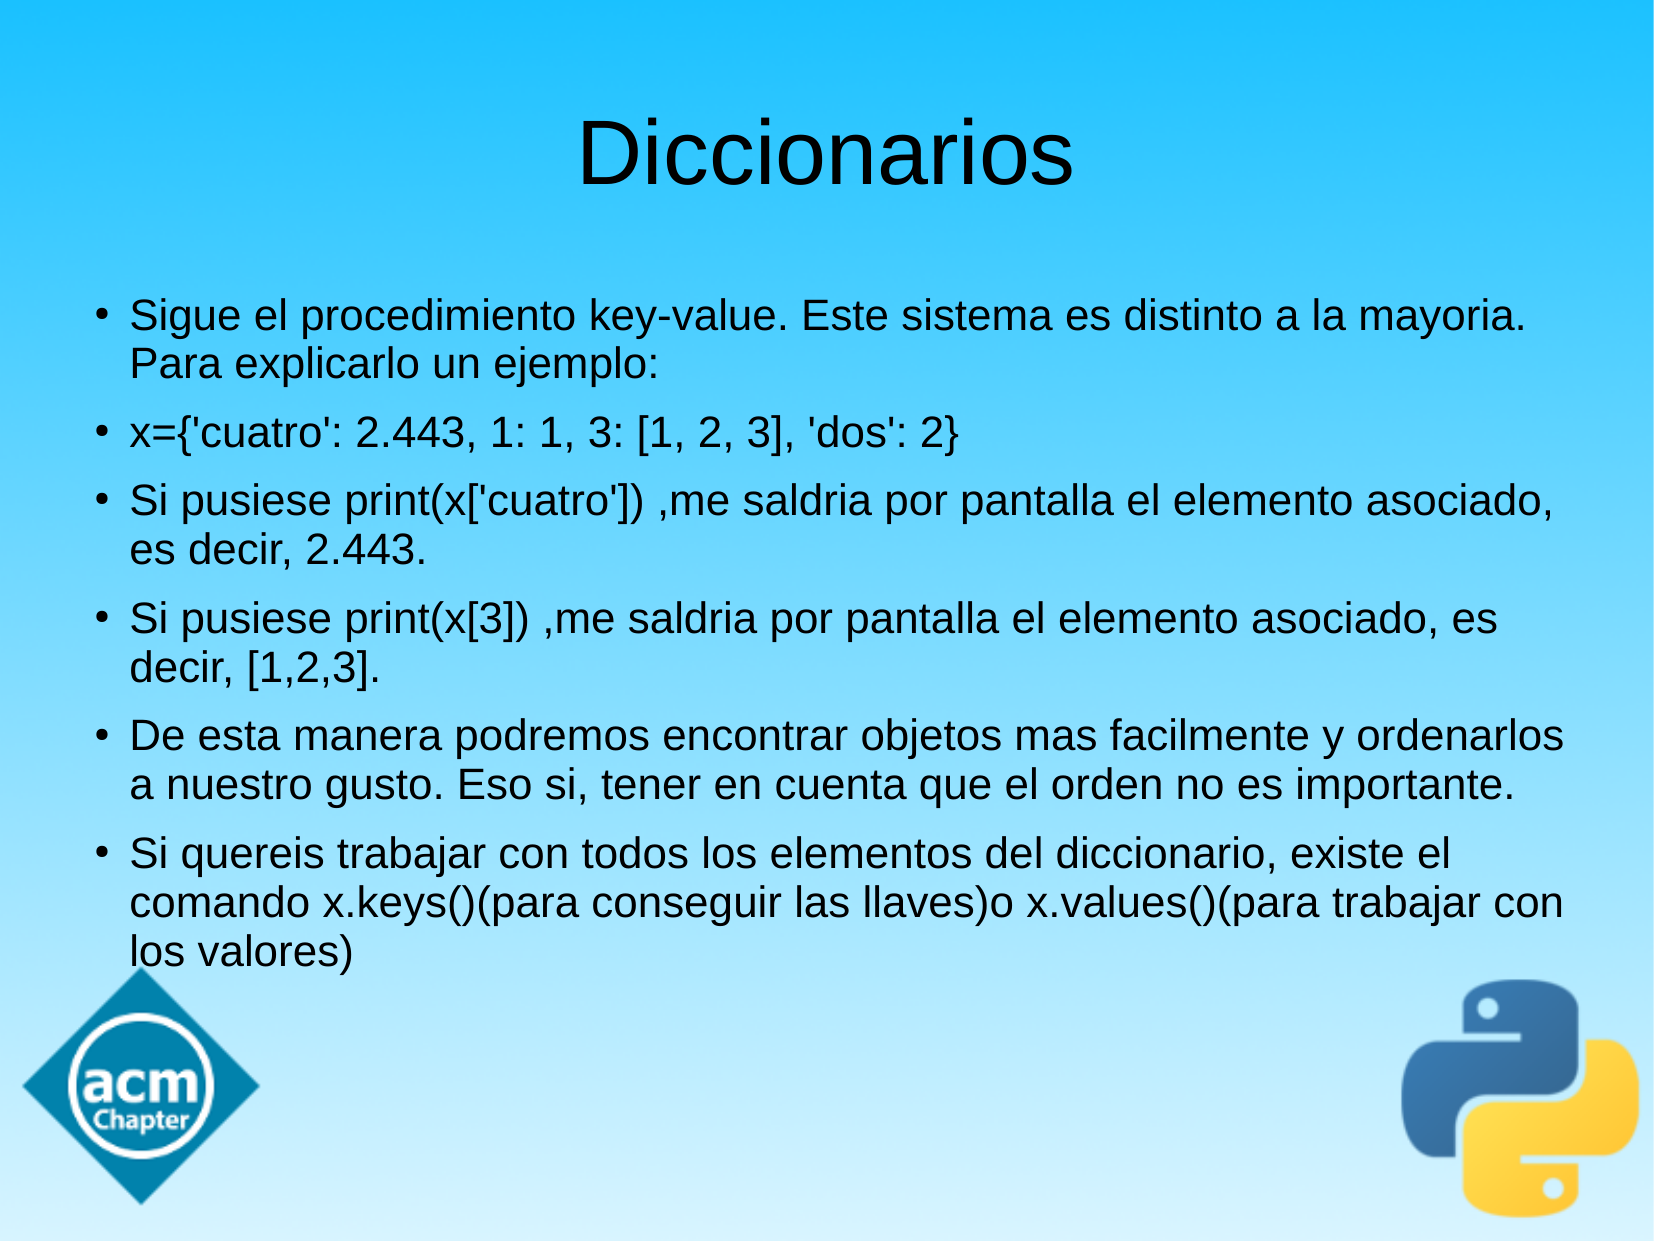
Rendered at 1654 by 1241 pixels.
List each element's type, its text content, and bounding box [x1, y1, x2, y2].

title Diccionarios [82, 49, 1571, 257]
picture [0, 0, 1654, 1241]
list Sigue el procedimiento key-value. Este sistema es distinto a la mayoria. Para explicarlo un ejemplo: x={'cuatro': 2.443, 1: 1, 3: [1, 2, 3], 'dos': 2} Si pusiese print(x['cuatro']) ,me saldria por pantalla el elemento asociado, es decir, 2.443. Si pusiese print(x[3]) ,me saldria por pantalla el elemento asociado, es decir, [1,2,3]. De esta manera podremos encontrar objetos mas facilmente y ordenarlos a nuestro gusto. Eso si, tener en cuenta que el orden no es importante. Si quereis trabajar con todos los elementos del diccionario, existe el comando x.keys()(para conseguir las llaves)o x.values()(para trabajar con los valores) [82, 290, 1571, 1010]
